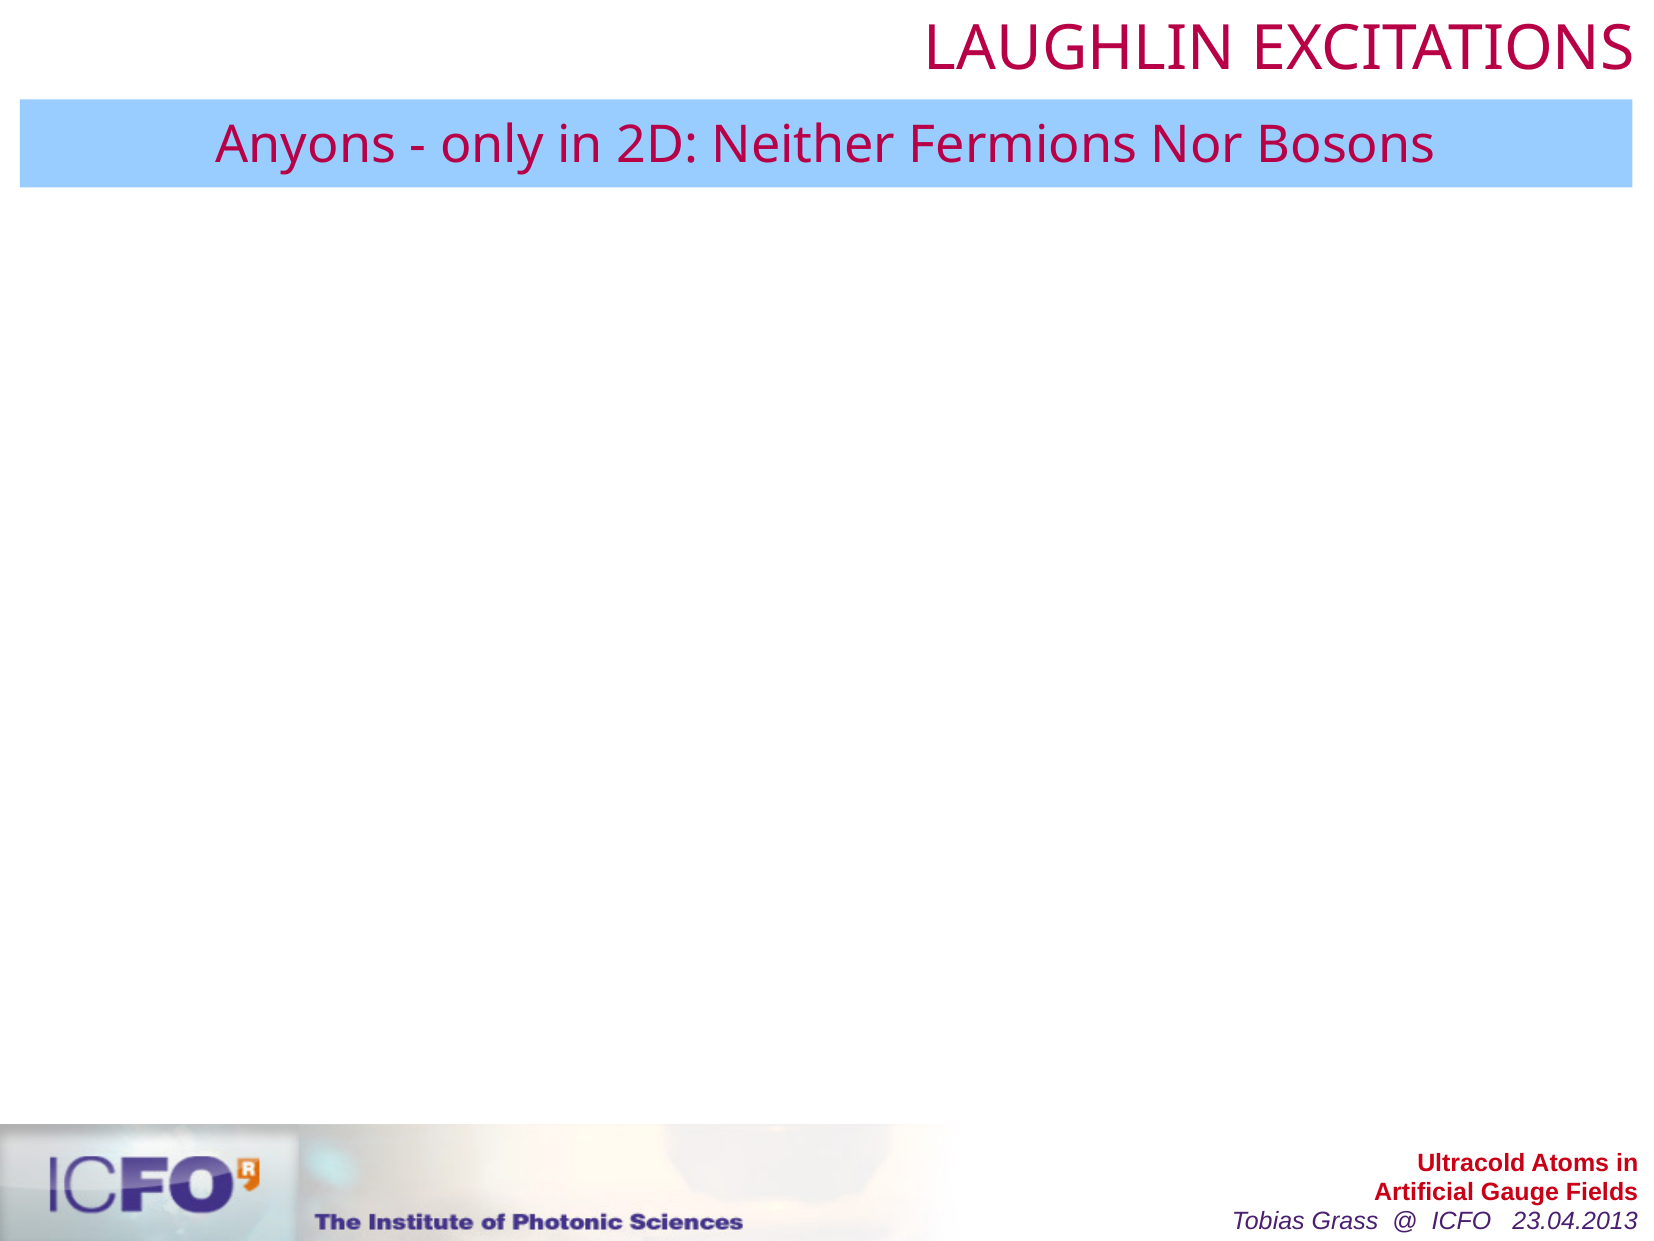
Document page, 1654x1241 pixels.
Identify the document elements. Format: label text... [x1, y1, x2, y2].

picture [0, 1124, 976, 1241]
text_box LAUGHLIN EXCITATIONS [0, 0, 1651, 99]
text_box Anyons - only in 2D: Neither Fermions Nor Bosons [19, 99, 1633, 188]
text_box Ultracold Atoms in Artificial Gauge Fields Tobias Grass @ ICFO 23.04.2013 [712, 1138, 1654, 1241]
